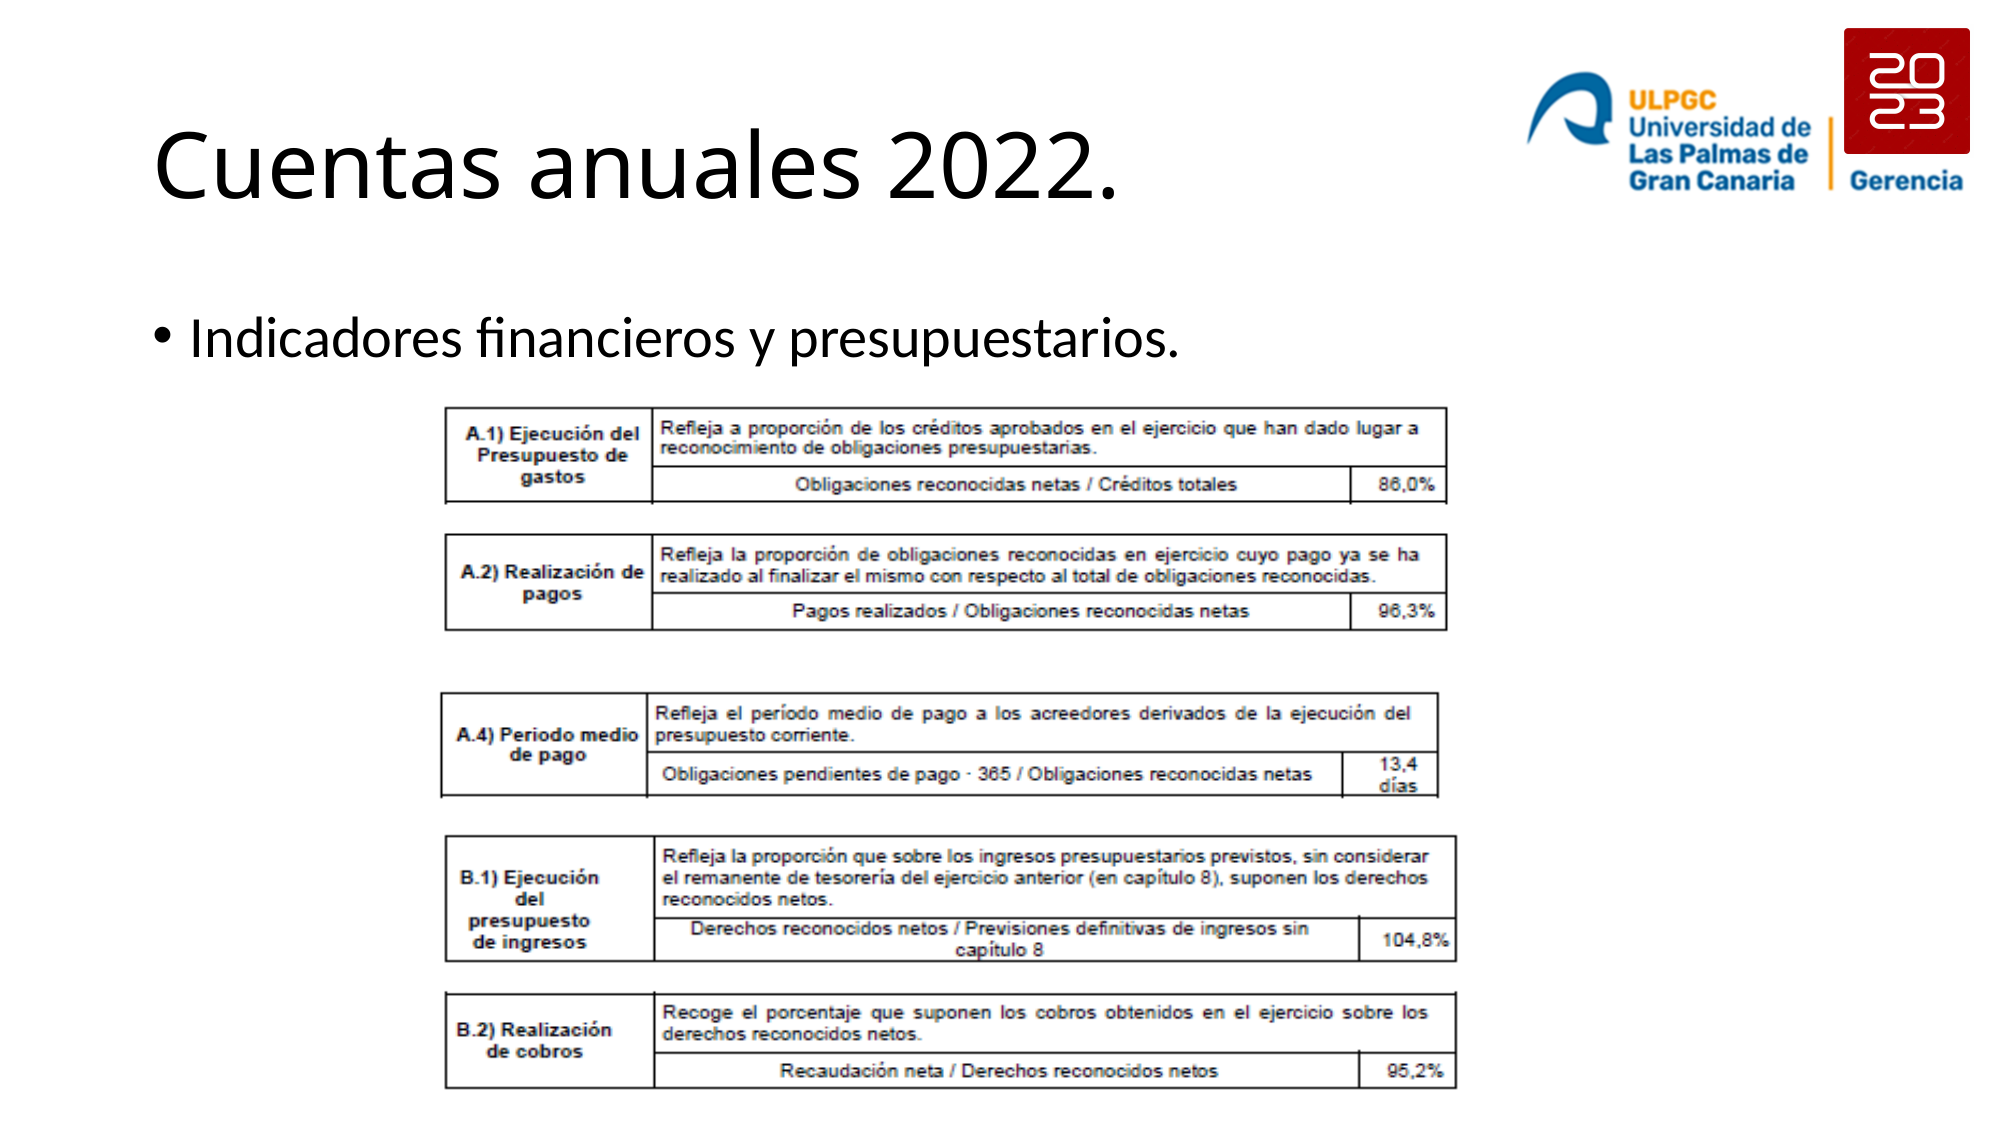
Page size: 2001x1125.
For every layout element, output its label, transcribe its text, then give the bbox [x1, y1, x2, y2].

picture [424, 390, 1494, 643]
list Indicadores financieros y presupuestarios. [137, 299, 1863, 1014]
title Cuentas anuales 2022. [137, 59, 1863, 278]
picture [1493, 24, 2000, 232]
picture [424, 678, 1477, 1105]
